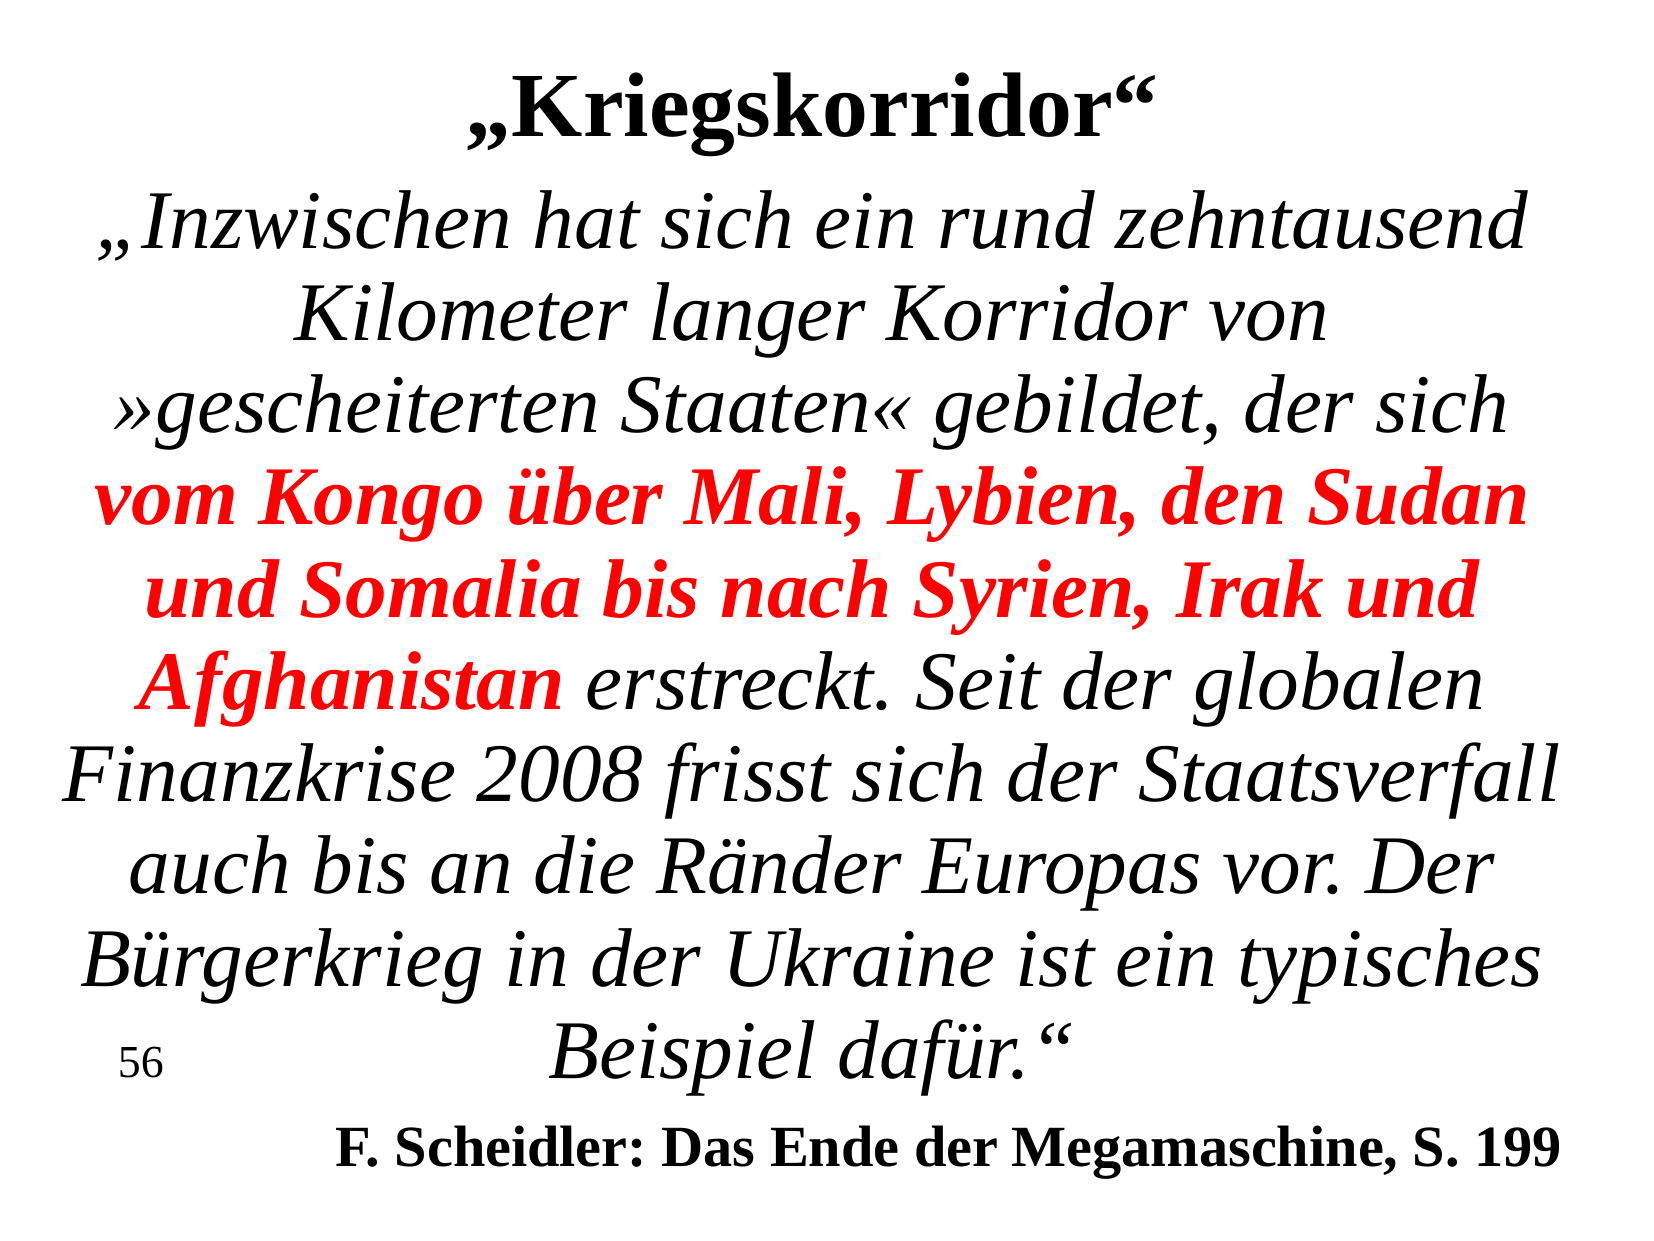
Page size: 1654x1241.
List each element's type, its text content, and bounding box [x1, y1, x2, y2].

text_box <Foliennummer> [0, 1029, 317, 1138]
text_box „Kriegskorridor“ „Inzwischen hat sich ein rund zehntausend Kilometer langer Korridor von »gescheiterten Staaten« gebildet, der sich vom Kongo über Mali, Lybien, den Sudan und Somalia bis nach Syrien, Irak und Afghanistan erstreckt. Seit der globalen Finanzkrise 2008 frisst sich der Staatsverfall auch bis an die Ränder Europas vor. Der Bürgerkrieg in der Ukraine ist ein typisches Beispiel dafür.“ F. Scheidler: Das Ende der Megamaschine, S. 199 [47, 47, 1601, 1190]
